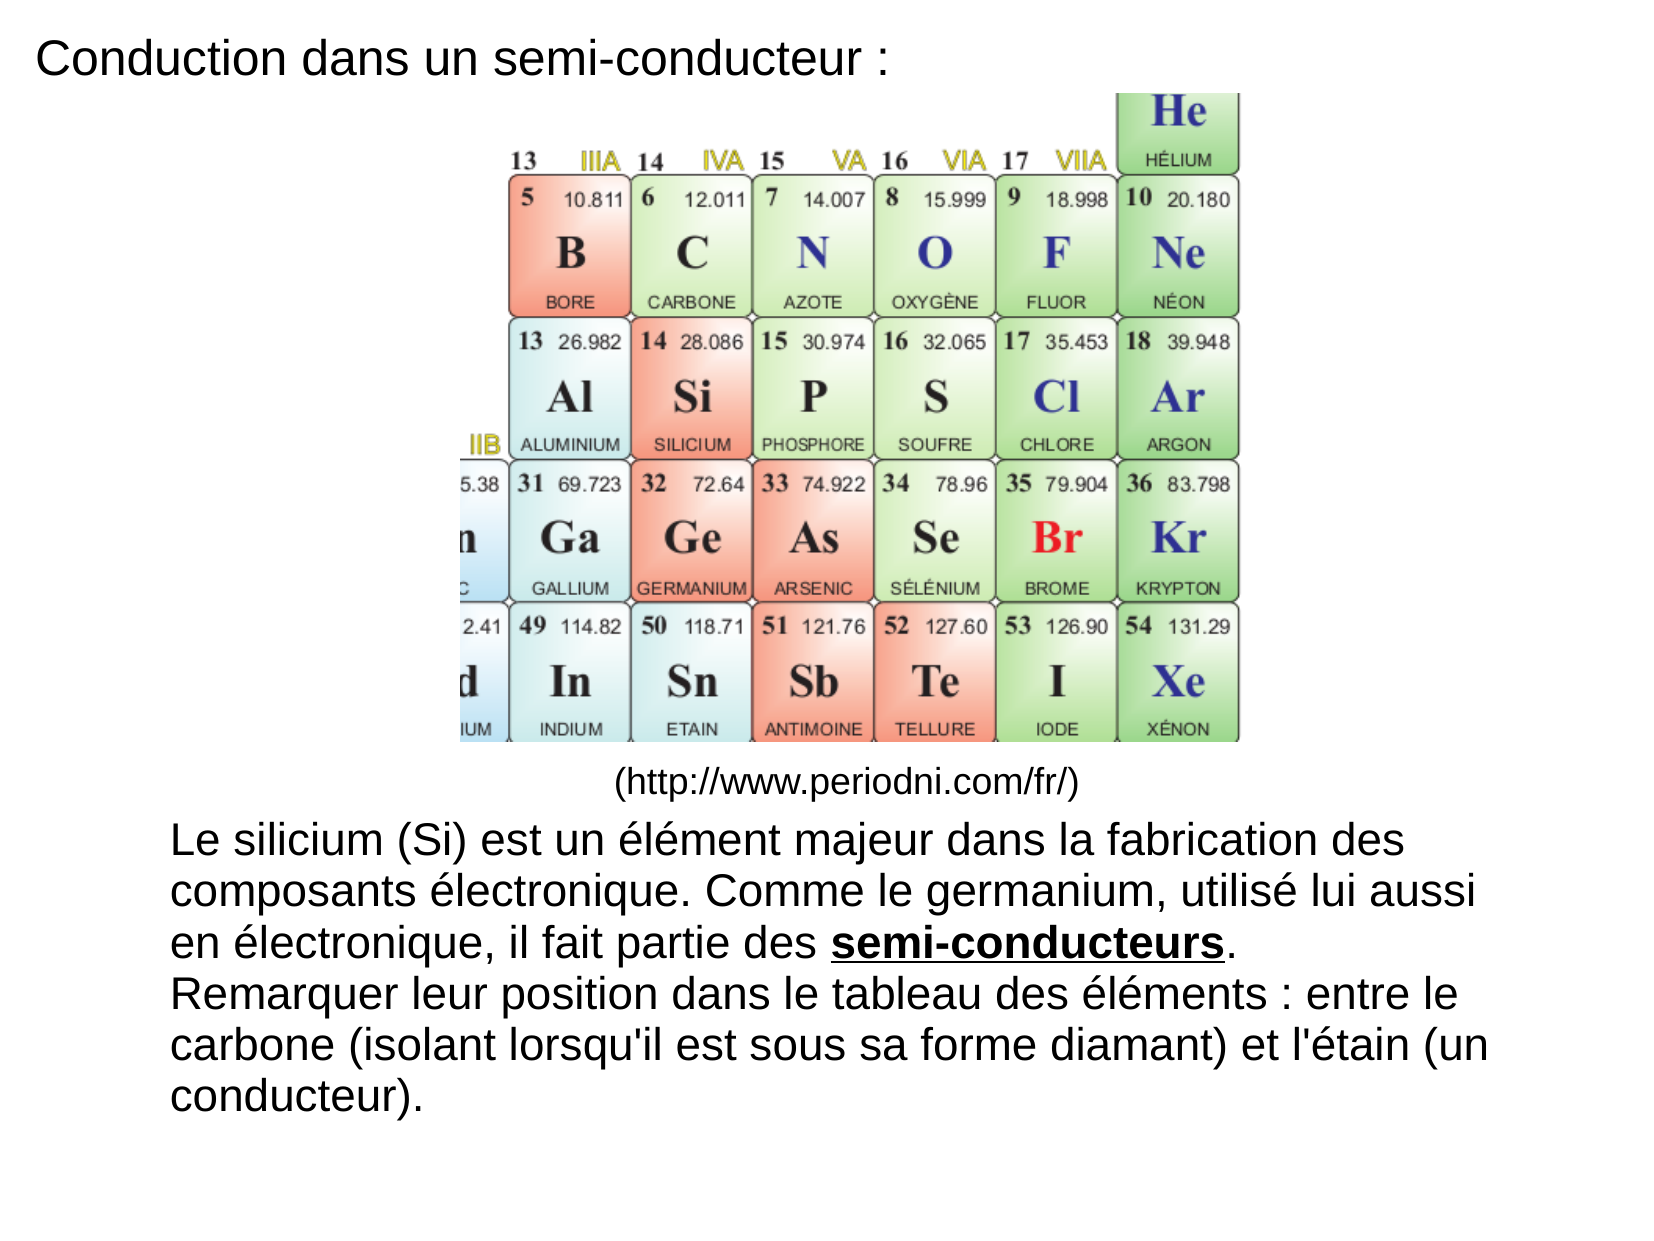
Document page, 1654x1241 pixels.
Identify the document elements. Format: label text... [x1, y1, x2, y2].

picture [460, 93, 1285, 742]
text_box Le silicium (Si) est un élément majeur dans la fabrication des composants électronique. Comme le germanium, utilisé lui aussi en électronique, il fait partie des semi-conducteurs. Remarquer leur position dans le tableau des éléments : entre le carbone (isolant lorsqu'il est sous sa forme diamant) et l'étain (un conducteur). [155, 806, 1517, 1130]
text_box Conduction dans un semi-conducteur : [20, 22, 996, 94]
text_box (http://www.periodni.com/fr/) [483, 752, 1168, 810]
